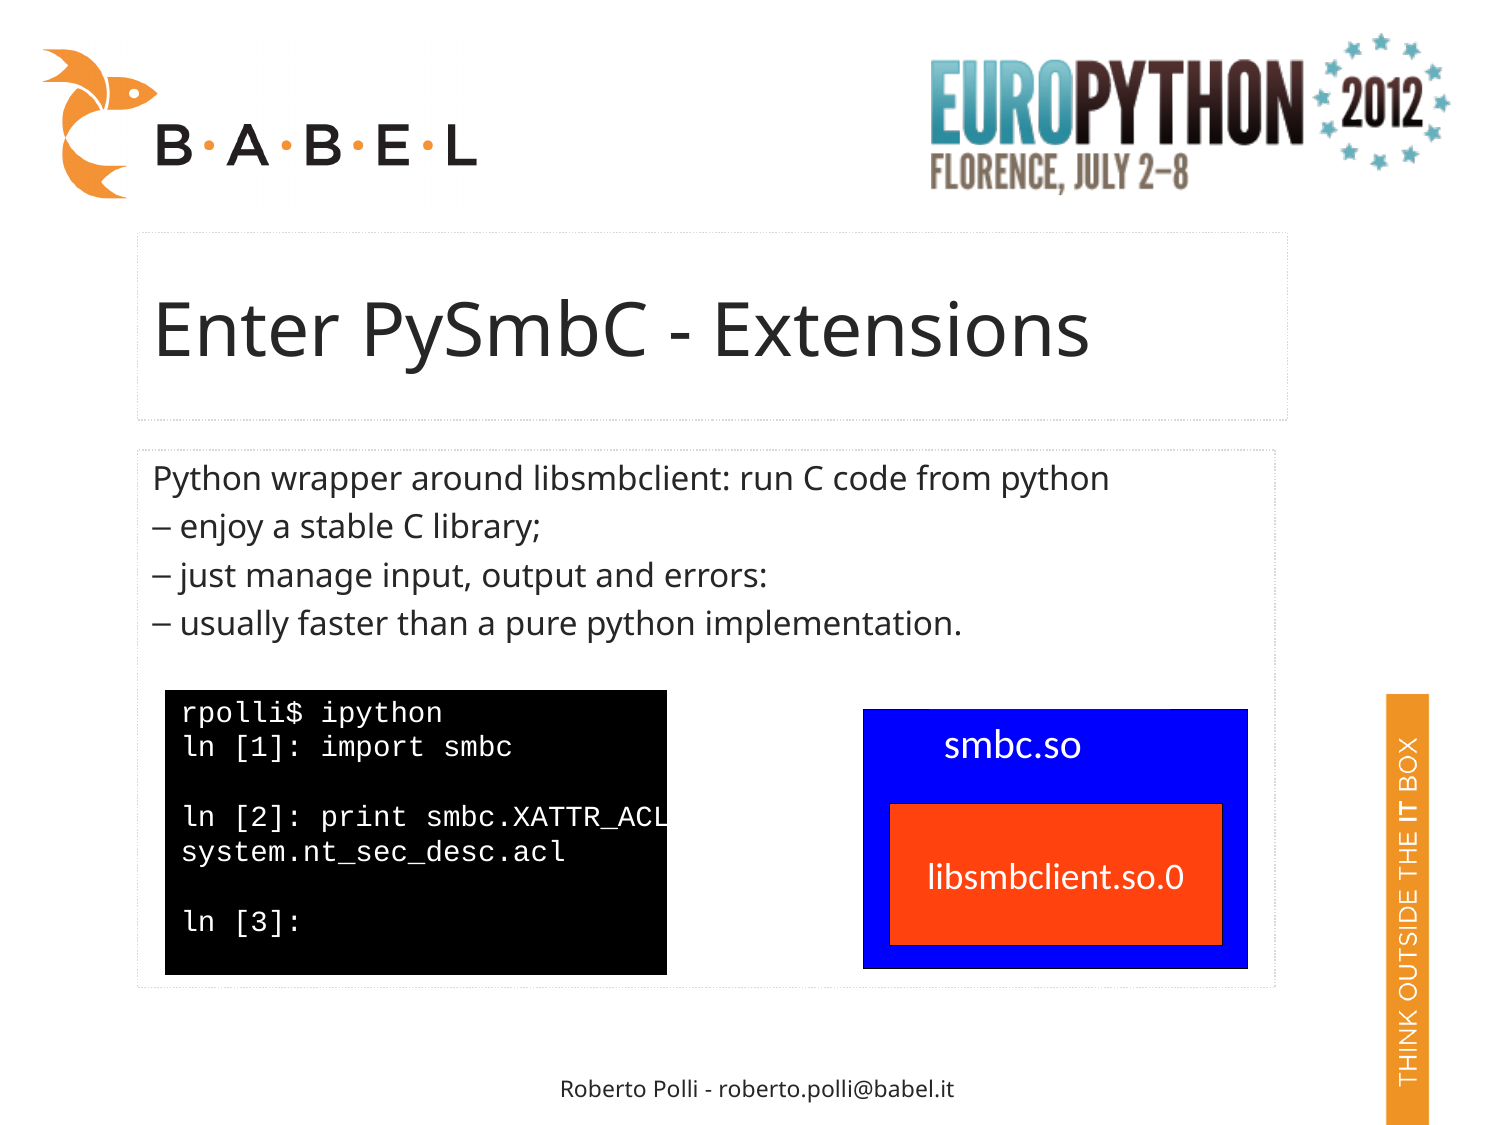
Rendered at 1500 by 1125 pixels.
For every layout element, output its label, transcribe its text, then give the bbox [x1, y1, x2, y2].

title Enter PySmbC - Extensions [137, 232, 1288, 421]
picture [931, 29, 1463, 207]
picture [37, 37, 515, 222]
picture [1379, 687, 1434, 1125]
text_box rpolli$ ipython ln [1]: import smbc ln [2]: print smbc.XATTR_ACL system.nt_sec_desc.acl ln [3]: [165, 690, 667, 975]
text_box [863, 709, 1248, 969]
list Python wrapper around libsmbclient: run C code from python enjoy a stable C library; just manage input, output and errors: usually faster than a pure python implementation. [137, 450, 1276, 988]
text_box smbc.so [928, 709, 1171, 774]
text_box libsmbclient.so.0 [889, 803, 1223, 946]
